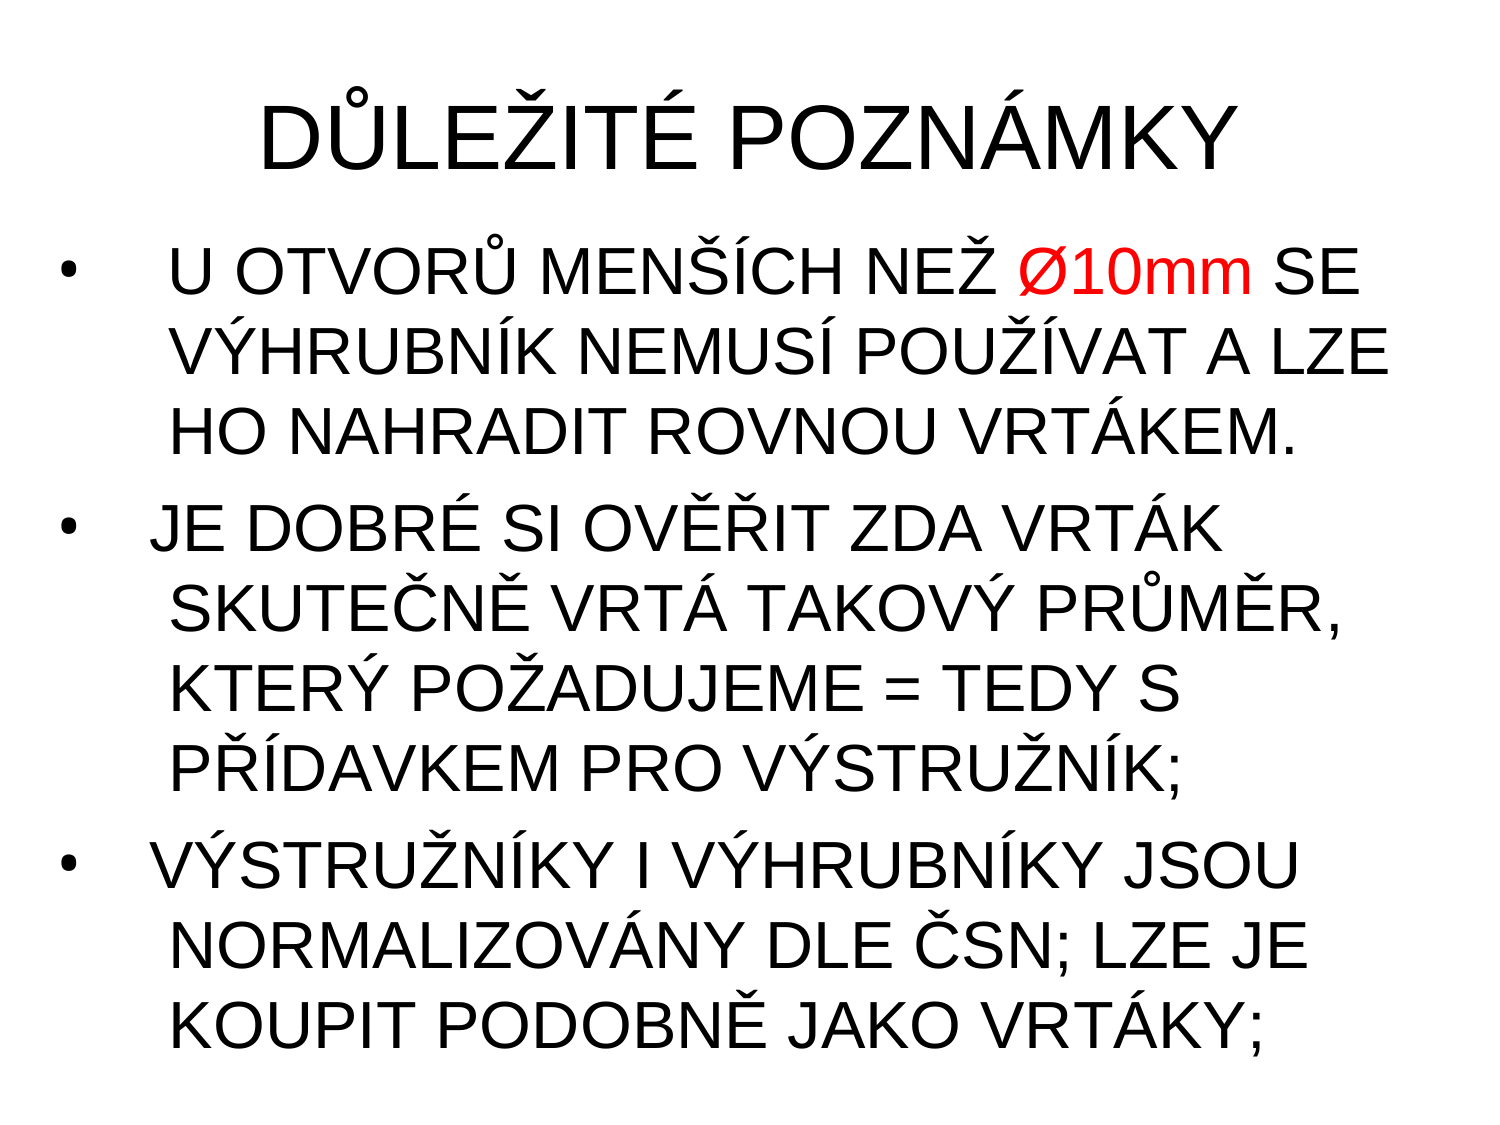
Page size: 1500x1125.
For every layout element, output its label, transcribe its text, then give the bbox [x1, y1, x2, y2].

list U OTVORŮ MENŠÍCH NEŽ Ø10mm SE VÝHRUBNÍK NEMUSÍ POUŽÍVAT A LZE HO NAHRADIT ROVNOU VRTÁKEM. JE DOBRÉ SI OVĚŘIT ZDA VRTÁK SKUTEČNĚ VRTÁ TAKOVÝ PRŮMĚR, KTERÝ POŽADUJEME = TEDY S PŘÍDAVKEM PRO VÝSTRUŽNÍK; VÝSTRUŽNÍKY I VÝHRUBNÍKY JSOU NORMALIZOVÁNY DLE ČSN; LZE JE KOUPIT PODOBNĚ JAKO VRTÁKY; [41, 220, 1483, 1094]
title DŮLEŽITÉ POZNÁMKY [75, 45, 1426, 220]
